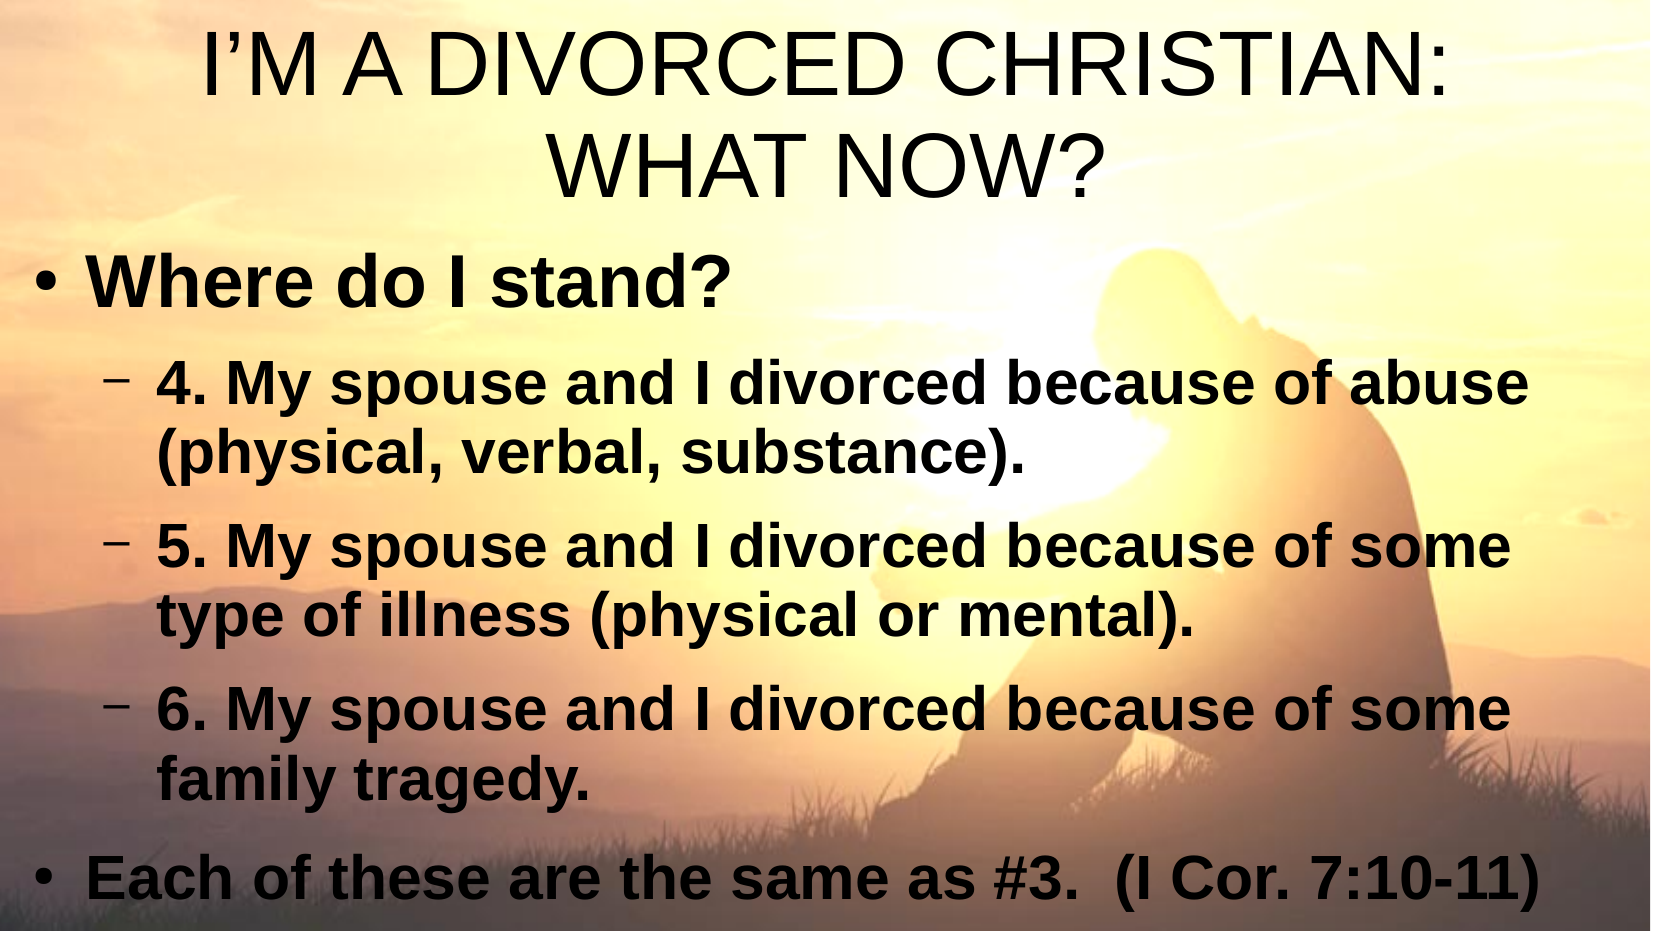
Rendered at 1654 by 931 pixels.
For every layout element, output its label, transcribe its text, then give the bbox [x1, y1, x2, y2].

list Where do I stand? 4. My spouse and I divorced because of abuse (physical, verbal, substance). 5. My spouse and I divorced because of some type of illness (physical or mental). 6. My spouse and I divorced because of some family tragedy. Each of these are the same as #3. (I Cor. 7:10-11) [15, 240, 1651, 931]
picture [0, 0, 1651, 931]
title I’M A DIVORCED CHRISTIAN: WHAT NOW? [82, 12, 1571, 218]
